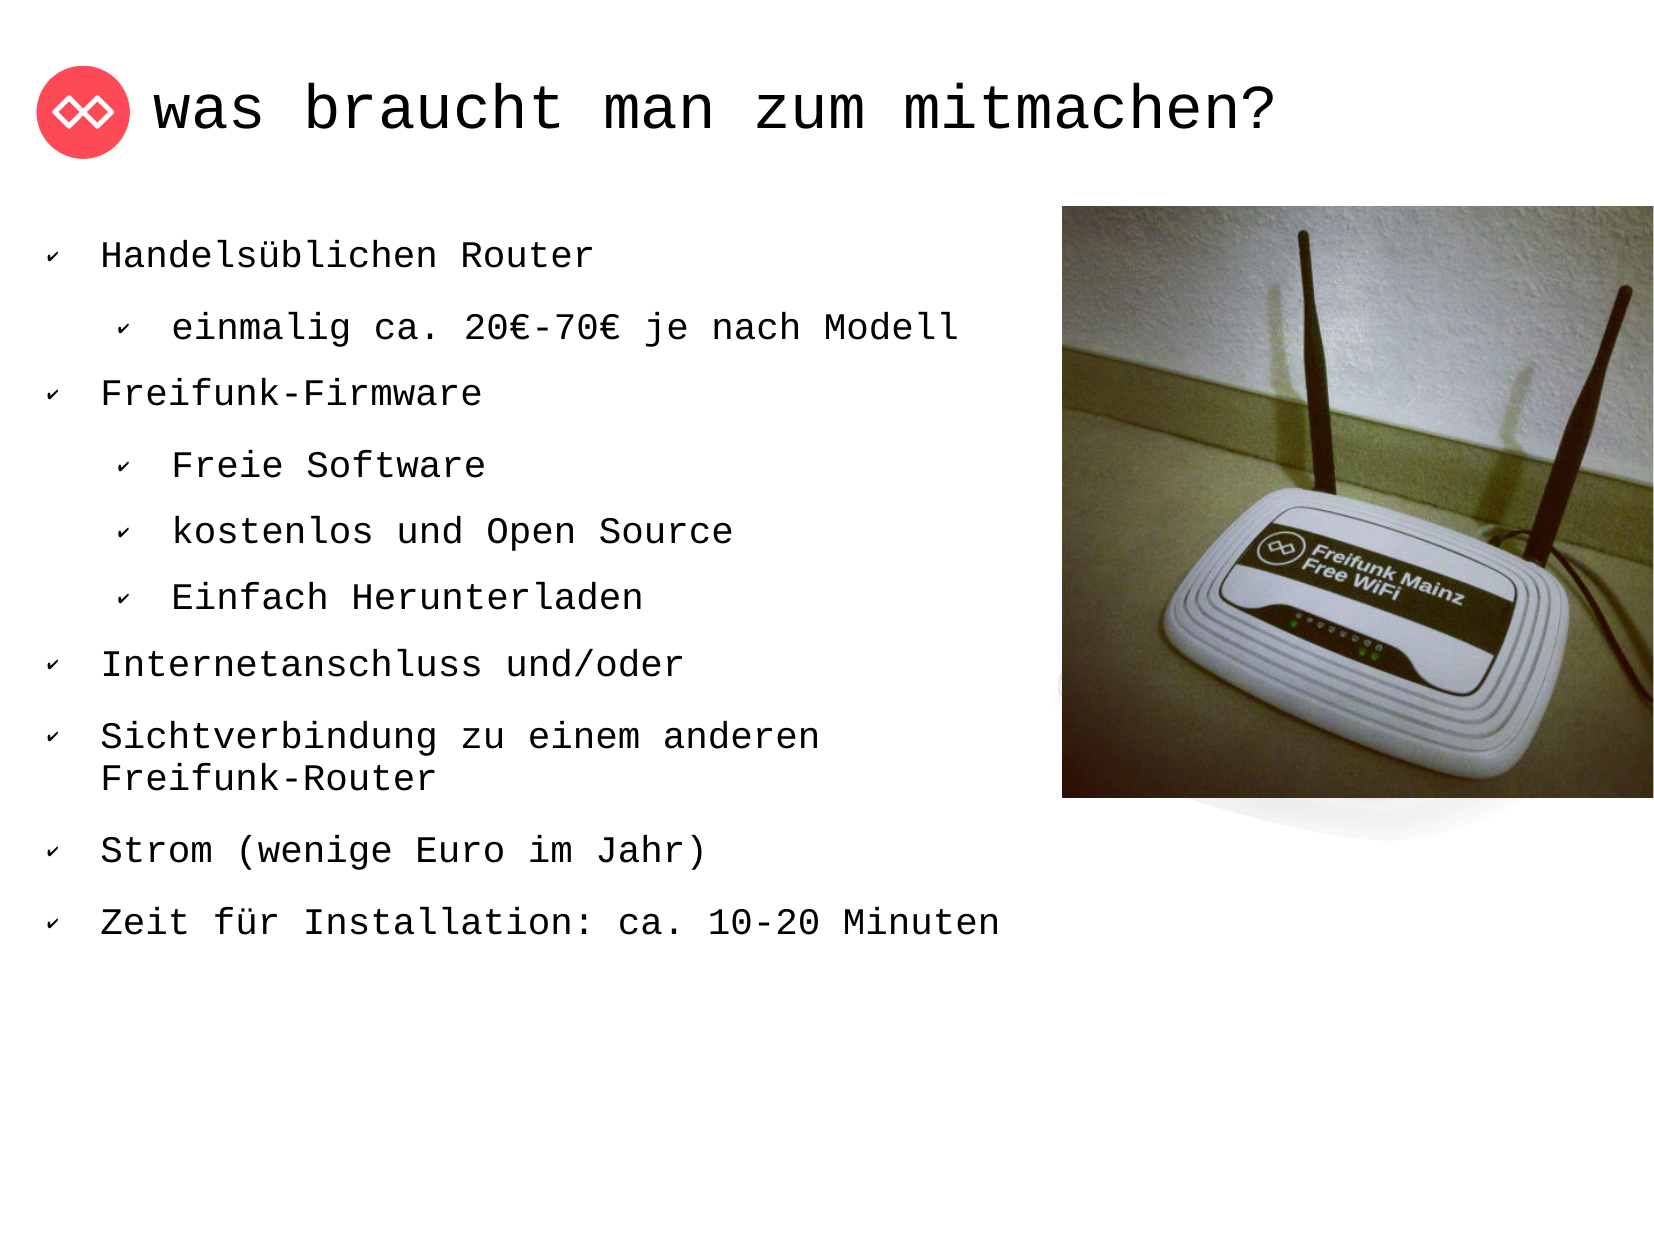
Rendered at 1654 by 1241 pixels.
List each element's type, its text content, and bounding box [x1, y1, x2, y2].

picture [1033, 206, 1654, 865]
list Handelsüblichen Router einmalig ca. 20€-70€ je nach Modell Freifunk-Firmware Freie Software kostenlos und Open Source Einfach Herunterladen Internetanschluss und/oder Sichtverbindung zu einem anderen Freifunk-Router Strom (wenige Euro im Jahr) Zeit für Installation: ca. 10-20 Minuten [29, 236, 1004, 1114]
picture [17, 46, 149, 178]
title was braucht man zum mitmachen? [153, 8, 1642, 216]
